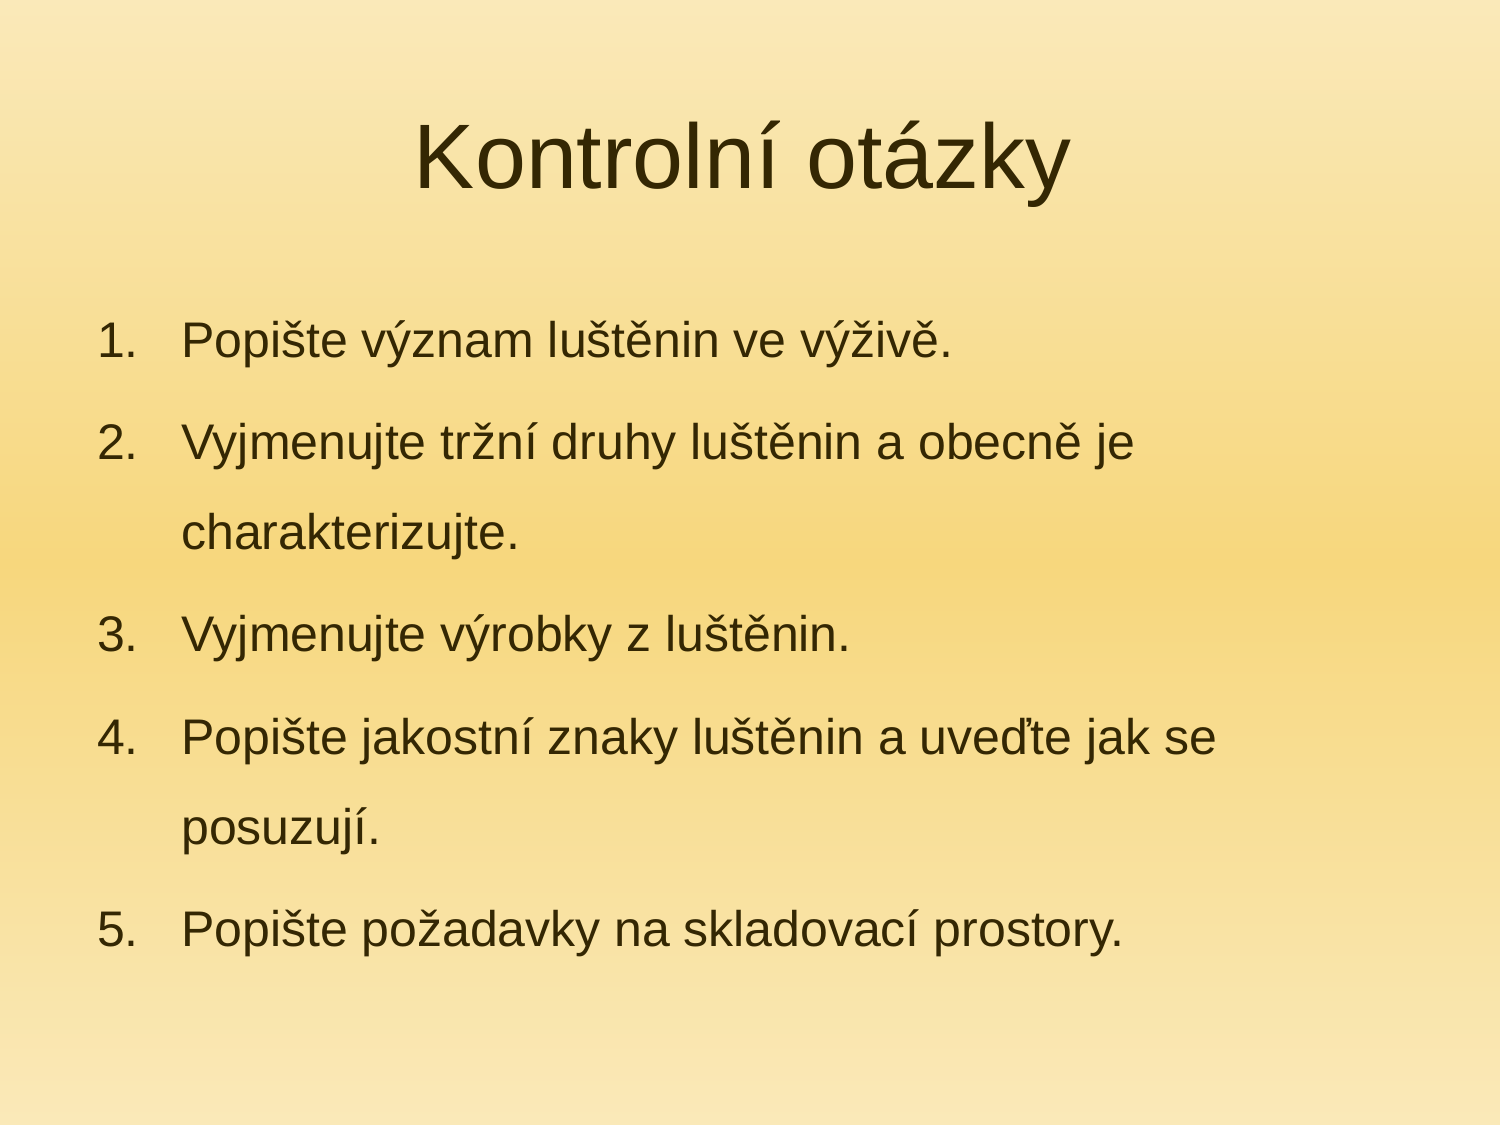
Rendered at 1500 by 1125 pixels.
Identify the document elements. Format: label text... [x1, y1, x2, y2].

title Kontrolní otázky [105, 58, 1381, 247]
list Popište význam luštěnin ve výživě. Vyjmenujte tržní druhy luštěnin a obecně je charakterizujte. Vyjmenujte výrobky z luštěnin. Popište jakostní znaky luštěnin a uveďte jak se posuzují. Popište požadavky na skladovací prostory. [82, 269, 1360, 1012]
